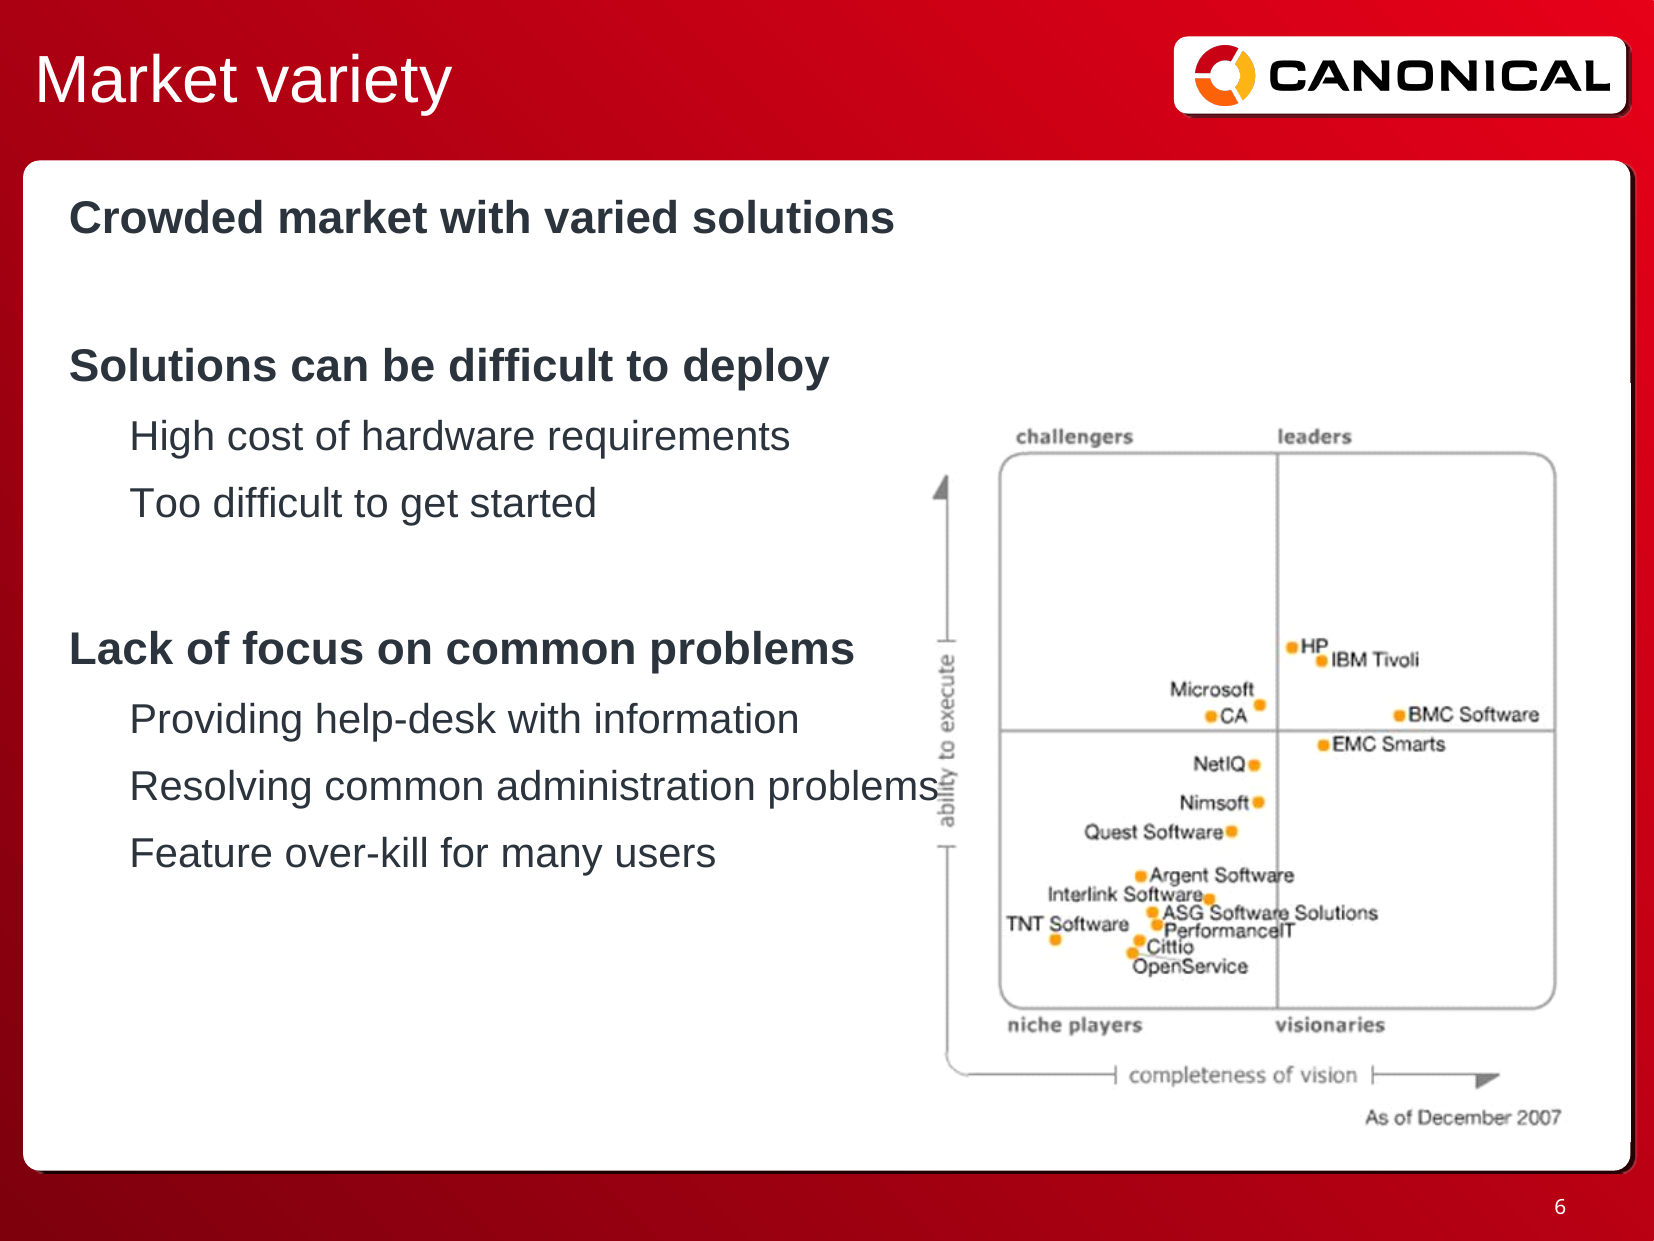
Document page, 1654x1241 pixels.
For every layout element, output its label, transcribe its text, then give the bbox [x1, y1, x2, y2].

picture [1548, 45, 1610, 106]
title Market variety [34, 19, 1548, 151]
picture [891, 383, 1631, 1142]
list Crowded market with varied solutions Solutions can be difficult to deploy High cost of hardware requirements Too difficult to get started Lack of focus on common problems Providing help-desk with information Resolving common administration problems Feature over-kill for many users [69, 196, 969, 1090]
